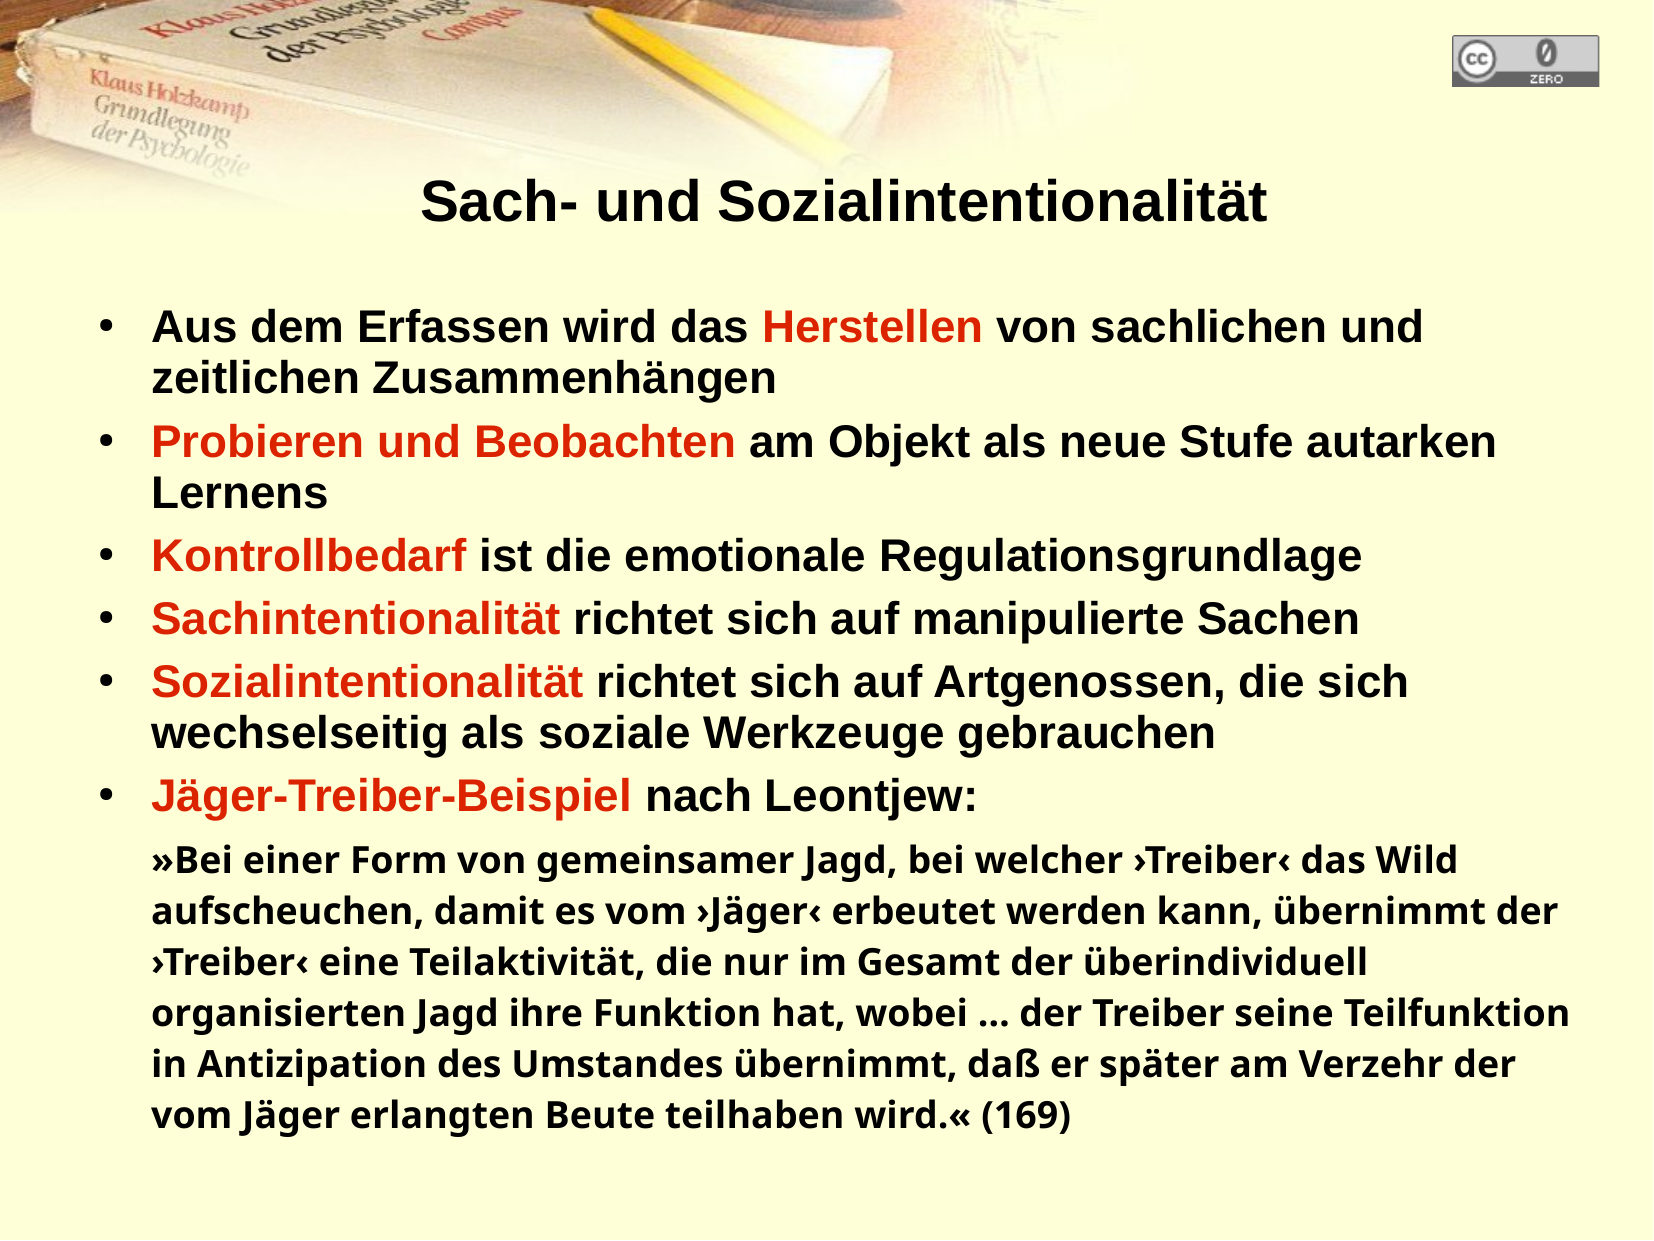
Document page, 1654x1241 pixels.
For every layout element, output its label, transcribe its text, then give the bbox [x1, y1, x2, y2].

picture [1452, 35, 1600, 87]
title Sach- und Sozialintentionalität [82, 124, 1607, 278]
list Aus dem Erfassen wird das Herstellen von sachlichen und zeitlichen Zusammenhängen Probieren und Beobachten am Objekt als neue Stufe autarken Lernens Kontrollbedarf ist die emotionale Regulationsgrundlage Sachintentionalität richtet sich auf manipulierte Sachen Sozialintentionalität richtet sich auf Artgenossen, die sich wechselseitig als soziale Werkzeuge gebrauchen Jäger-Treiber-Beispiel nach Leontjew: »Bei einer Form von gemeinsamer Jagd, bei welcher ›Treiber‹ das Wild aufscheuchen, damit es vom ›Jäger‹ erbeutet werden kann, übernimmt der ›Treiber‹ eine Teilaktivität, die nur im Gesamt der überindividuell organisierten Jagd ihre Funktion hat, wobei … der Treiber seine Teilfunktion in Antizipation des Umstandes übernimmt, daß er später am Verzehr der vom Jäger erlangten Beute teilhaben wird.« (169) [80, 301, 1607, 1217]
picture [0, 0, 1156, 213]
